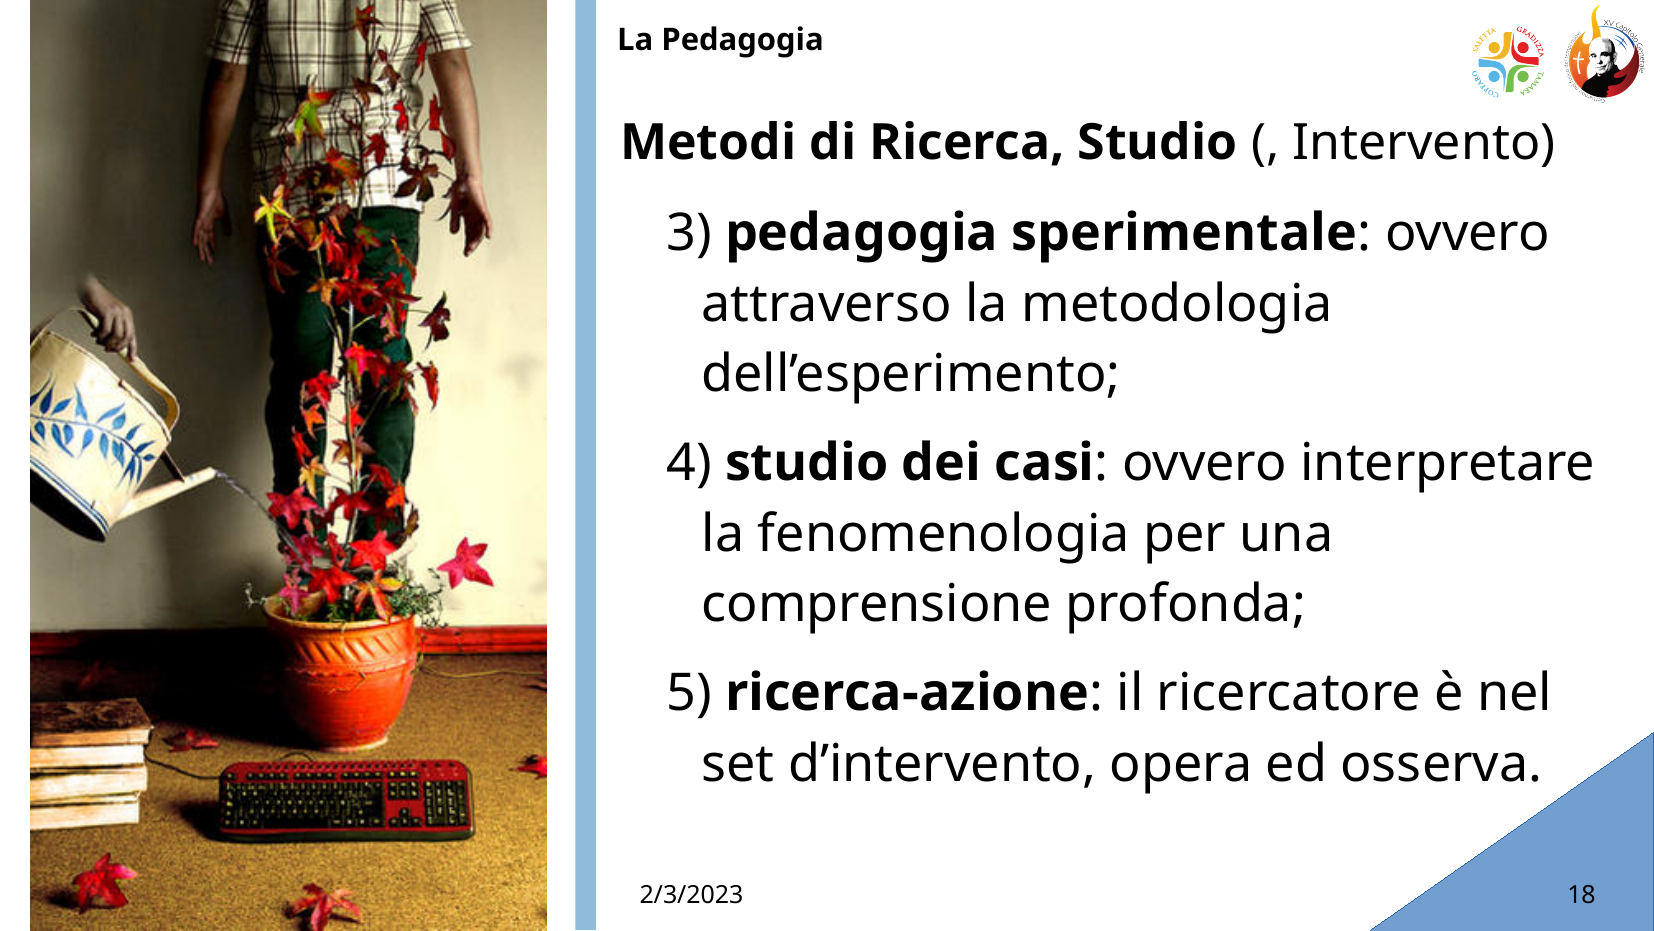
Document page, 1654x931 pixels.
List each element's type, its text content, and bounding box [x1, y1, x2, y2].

text_box La Pedagogia [602, 9, 1335, 63]
title Metodi di Ricerca, Studio (, Intervento) [620, 106, 1617, 178]
picture [1563, 4, 1646, 103]
picture [30, 0, 547, 931]
subtitle pedagogia sperimentale: ovvero attraverso la metodologia dell’esperimento; studio dei casi: ovvero interpretare la fenomenologia per una comprensione profonda; ricerca-azione: il ricercatore è nel set d’intervento, opera ed osserva. [624, 194, 1602, 815]
